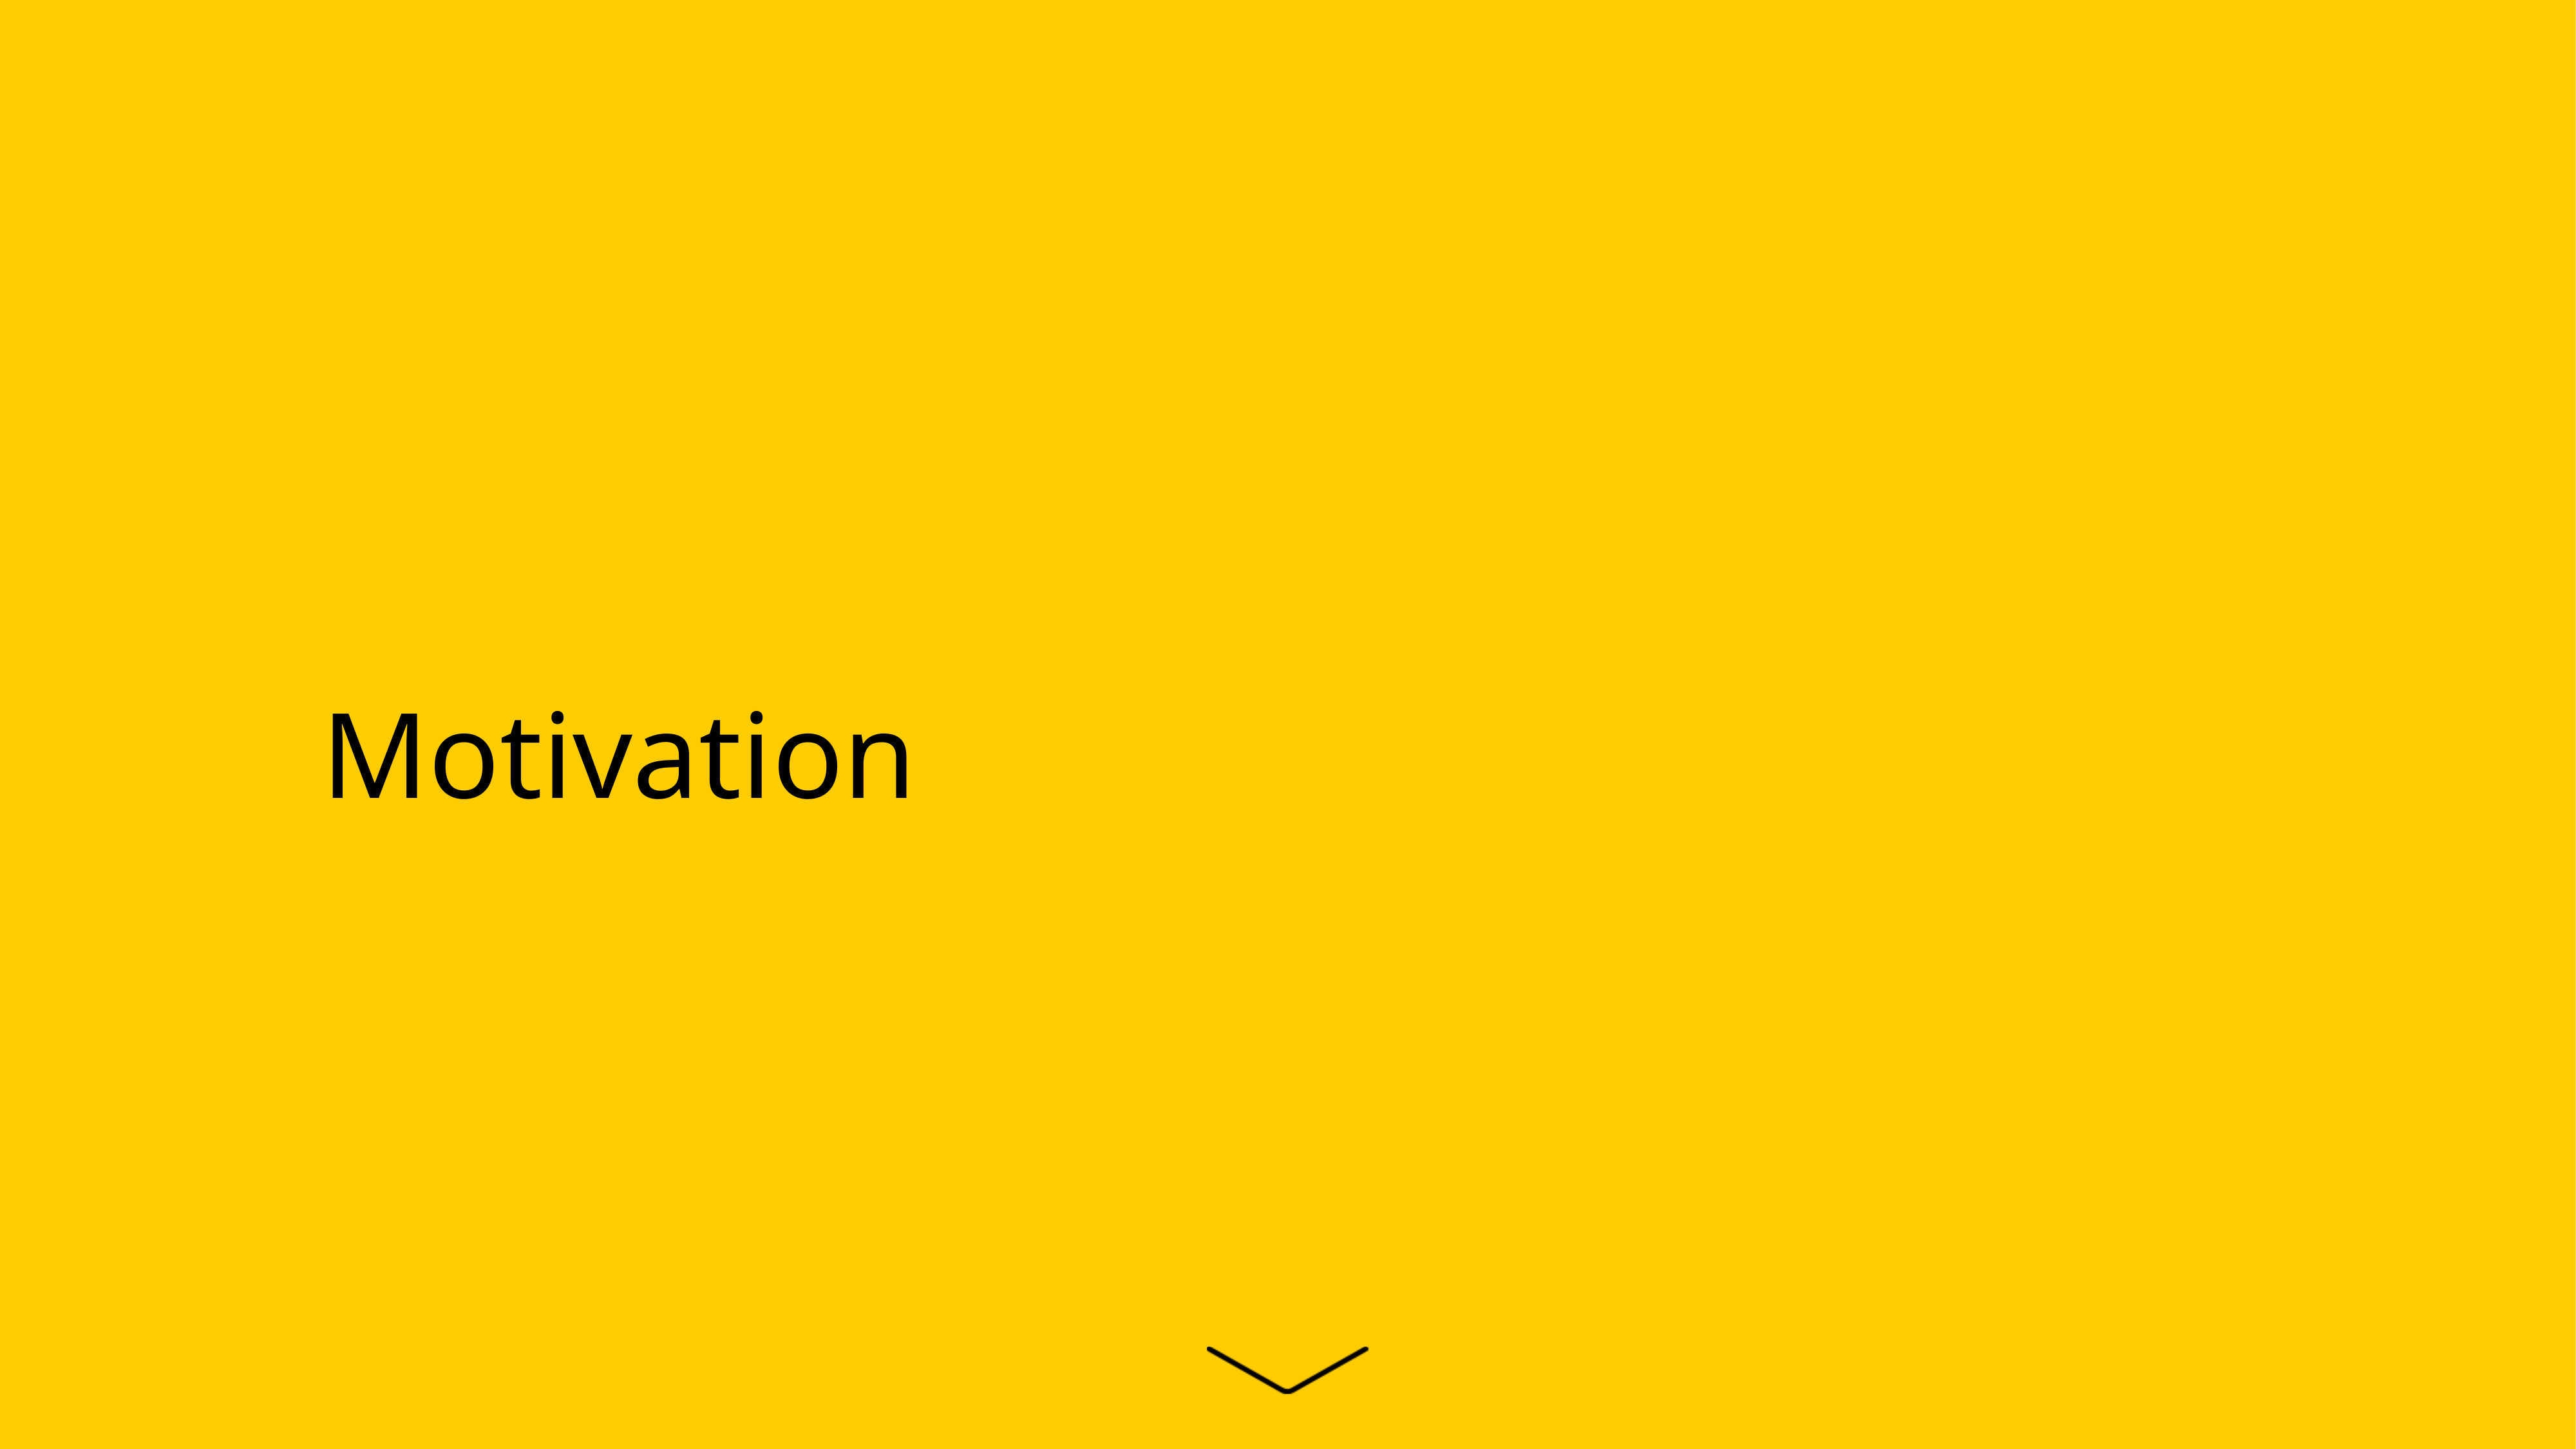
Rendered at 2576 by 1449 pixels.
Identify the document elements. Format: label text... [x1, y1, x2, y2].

title Motivation [321, 429, 2253, 1074]
picture [1207, 1347, 1368, 1396]
